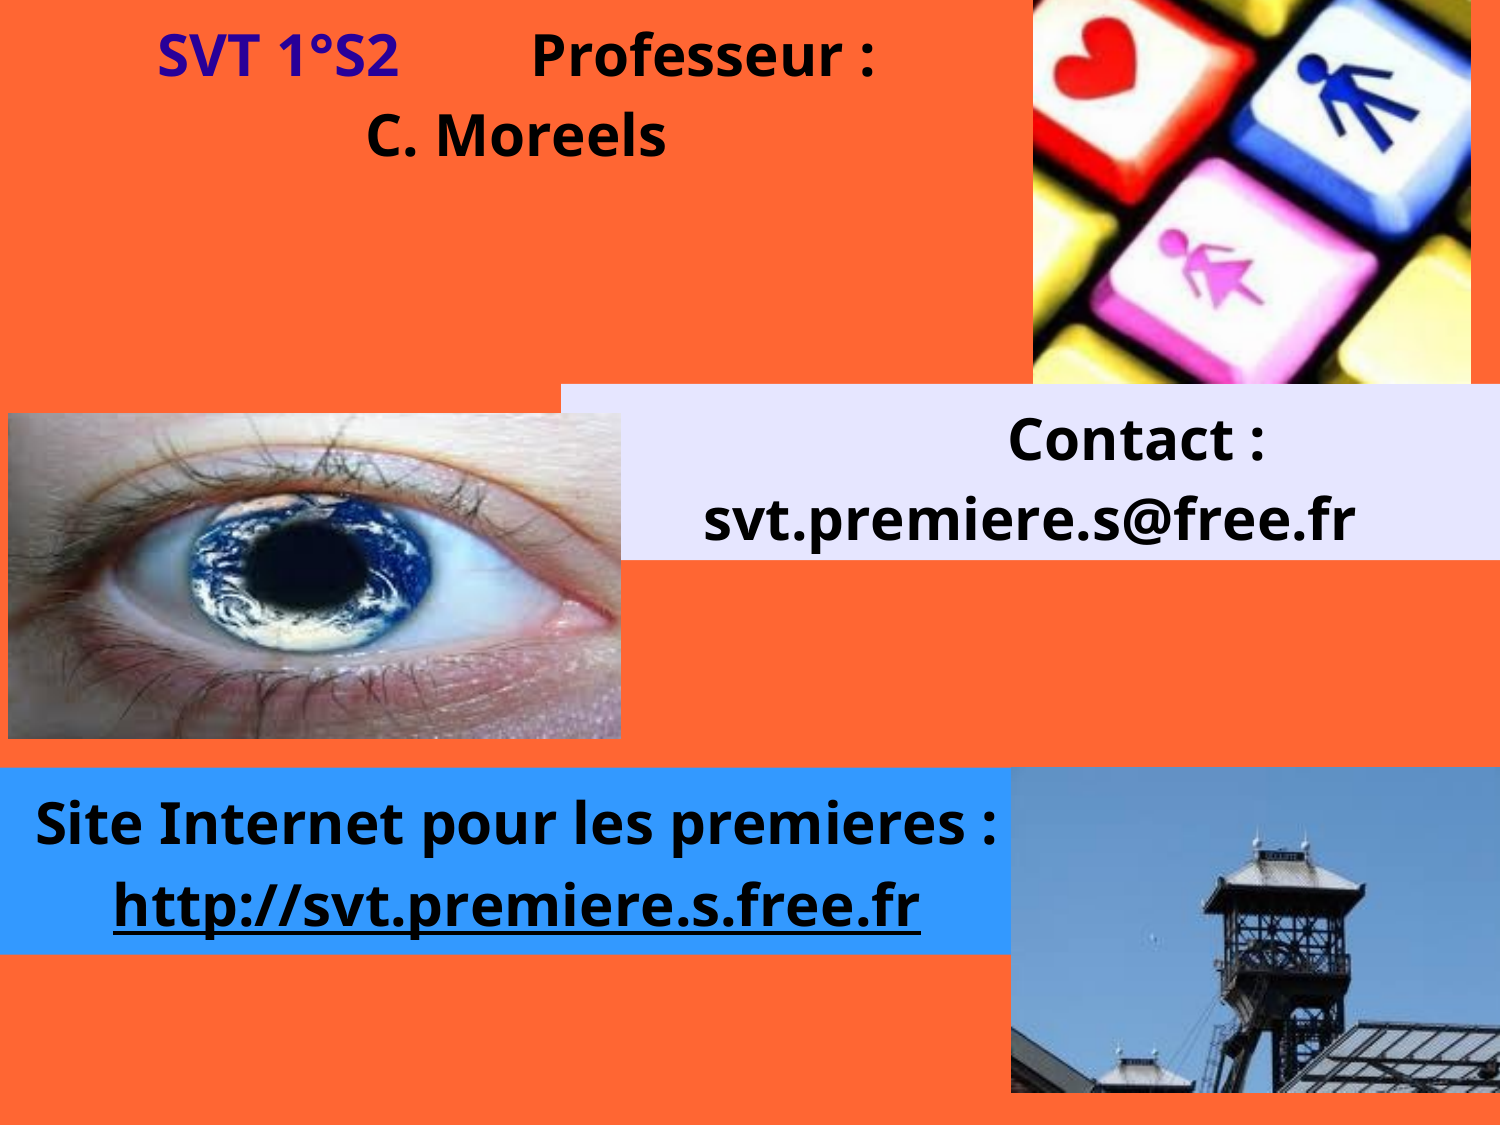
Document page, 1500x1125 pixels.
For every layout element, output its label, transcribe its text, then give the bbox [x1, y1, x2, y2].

text_box Contact : svt.premiere.s@free.fr [561, 383, 1500, 561]
picture [1011, 767, 1500, 1093]
text_box SVT 1°S2 Professeur : C. Moreels [0, 0, 1033, 177]
picture [1033, 0, 1471, 384]
picture [8, 413, 621, 739]
text_box Site Internet pour les premieres : http://svt.premiere.s.free.fr [0, 767, 1011, 955]
